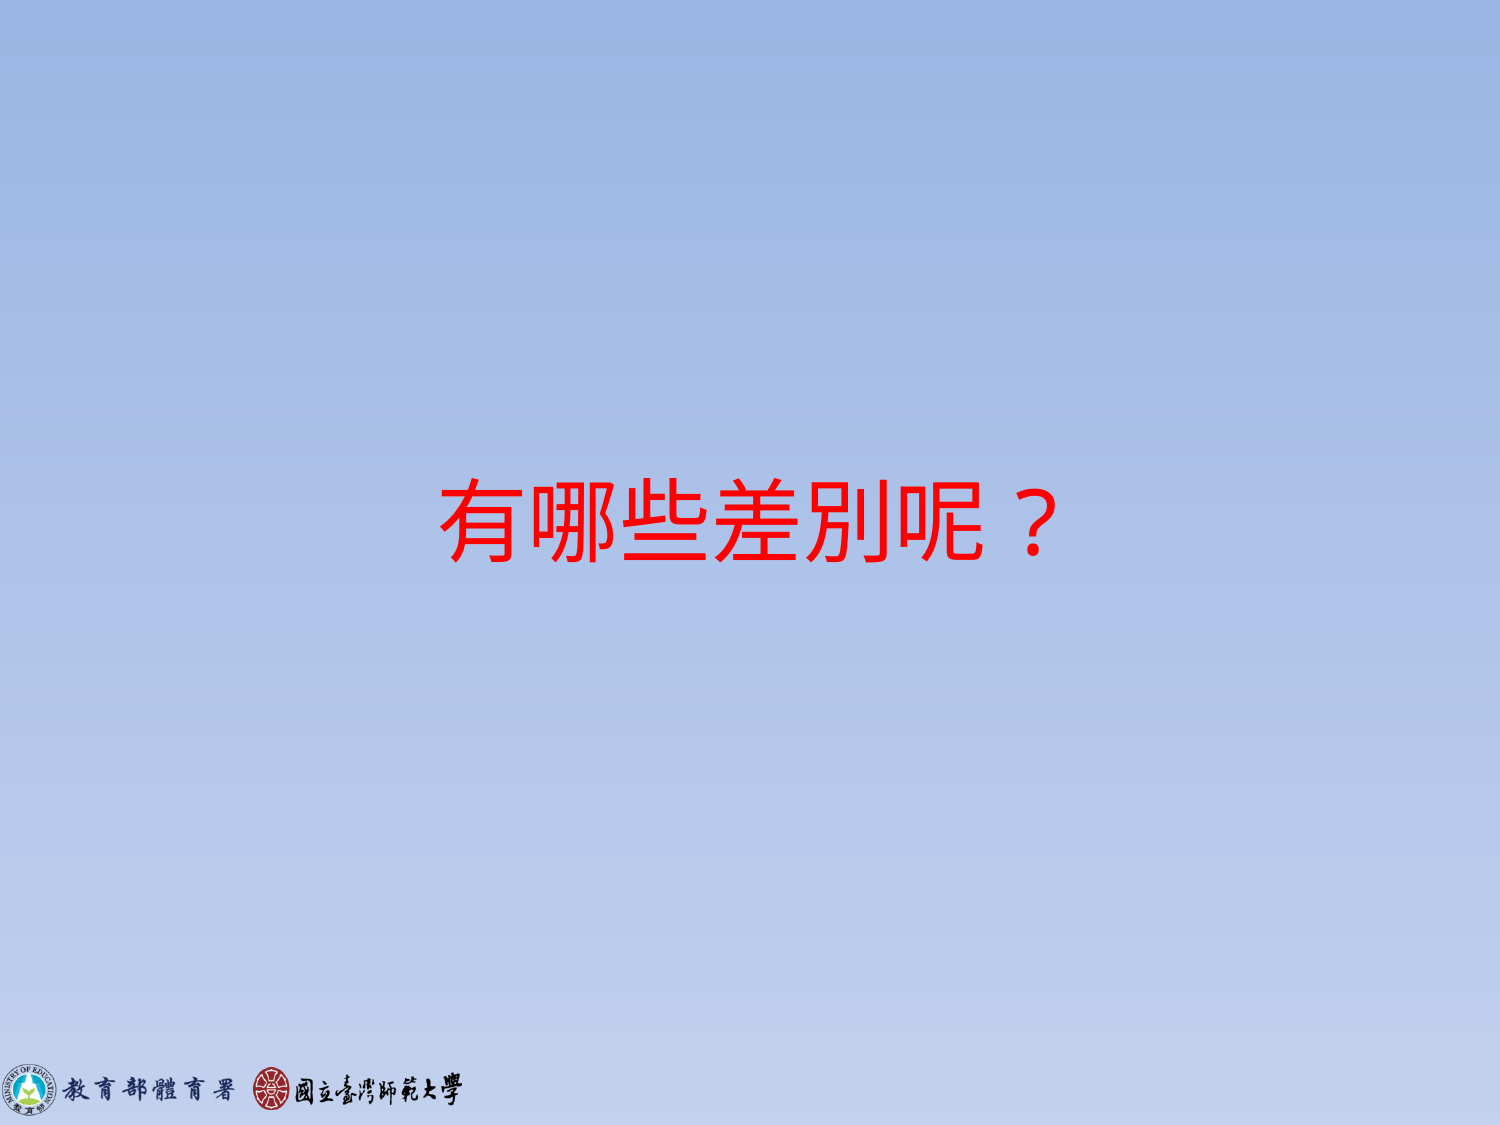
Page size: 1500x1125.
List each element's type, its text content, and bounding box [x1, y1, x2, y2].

list 有哪些差別呢? [75, 262, 1426, 1005]
